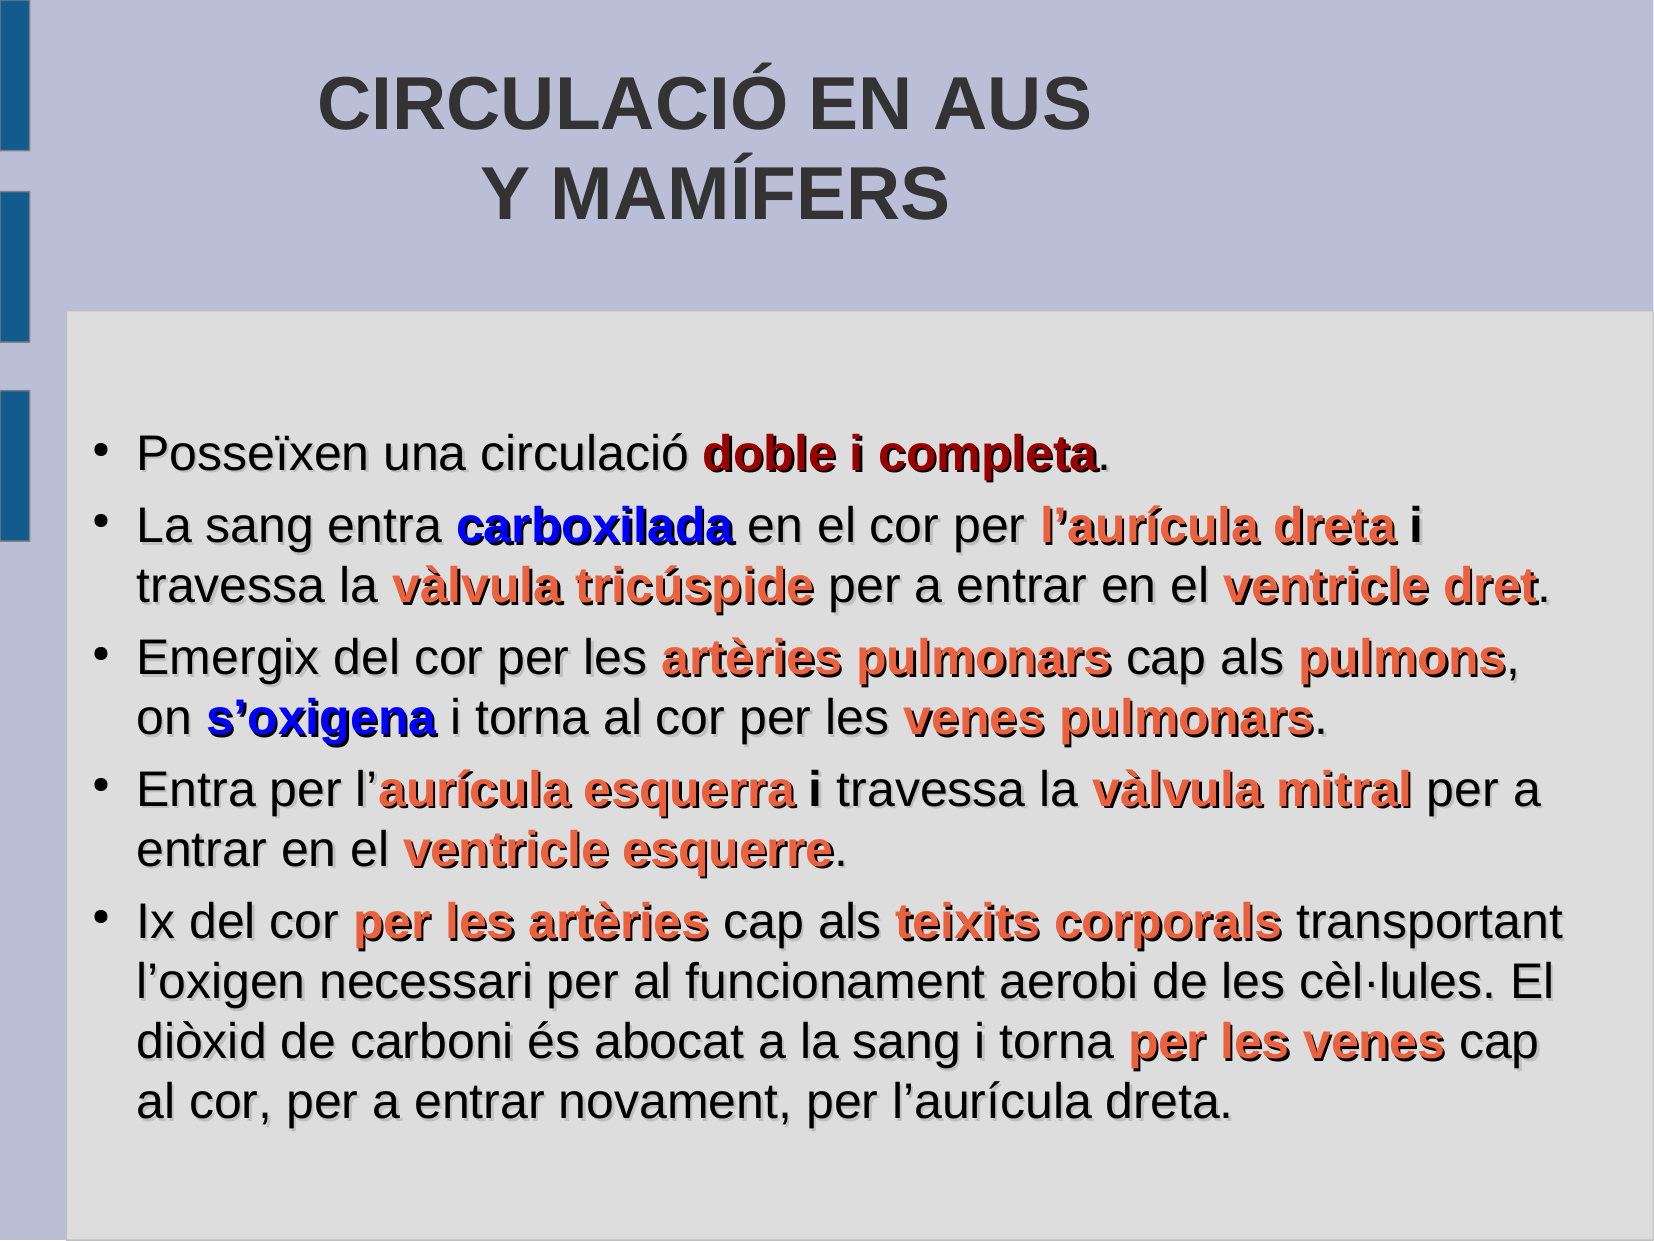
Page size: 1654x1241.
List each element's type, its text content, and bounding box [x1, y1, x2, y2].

text_box CIRCULACIÓ EN AUS Y MAMÍFERS [39, 36, 1392, 253]
text_box Posseïxen una circulació doble i completa. La sang entra carboxilada en el cor per l’aurícula dreta i travessa la vàlvula tricúspide per a entrar en el ventricle dret. Emergix del cor per les artèries pulmonars cap als pulmons, on s’oxigena i torna al cor per les venes pulmonars. Entra per l’aurícula esquerra i travessa la vàlvula mitral per a entrar en el ventricle esquerre. Ix del cor per les artèries cap als teixits corporals transportant l’oxigen necessari per al funcionament aerobi de les cèl·lules. El diòxid de carboni és abocat a la sang i torna per les venes cap al cor, per a entrar novament, per l’aurícula dreta. [47, 413, 1595, 1219]
